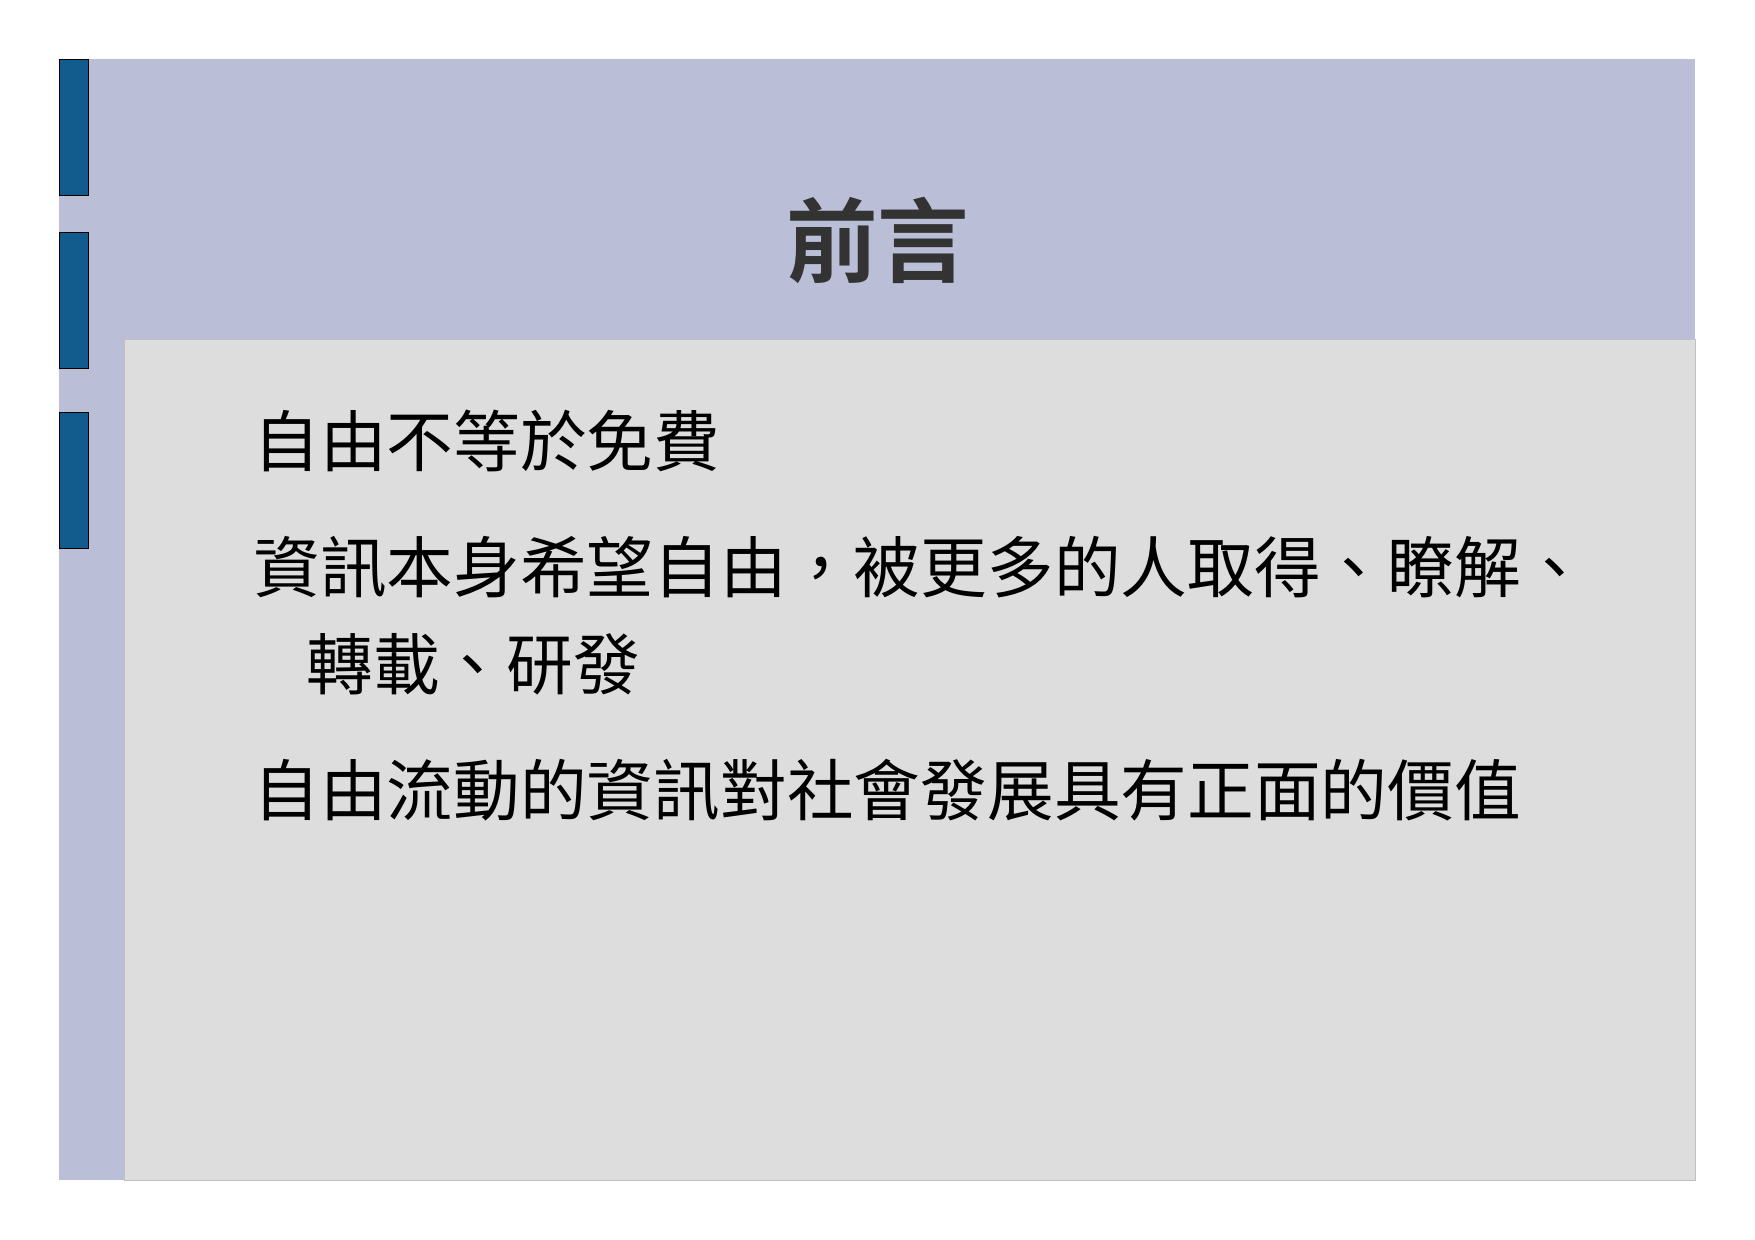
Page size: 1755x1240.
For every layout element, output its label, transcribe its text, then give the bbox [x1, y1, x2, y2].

list 自由不等於免費 資訊本身希望自由，被更多的人取得、瞭解、轉載、研發 自由流動的資訊對社會發展具有正面的價值 [235, 388, 1612, 1096]
title 前言 [179, 141, 1577, 329]
